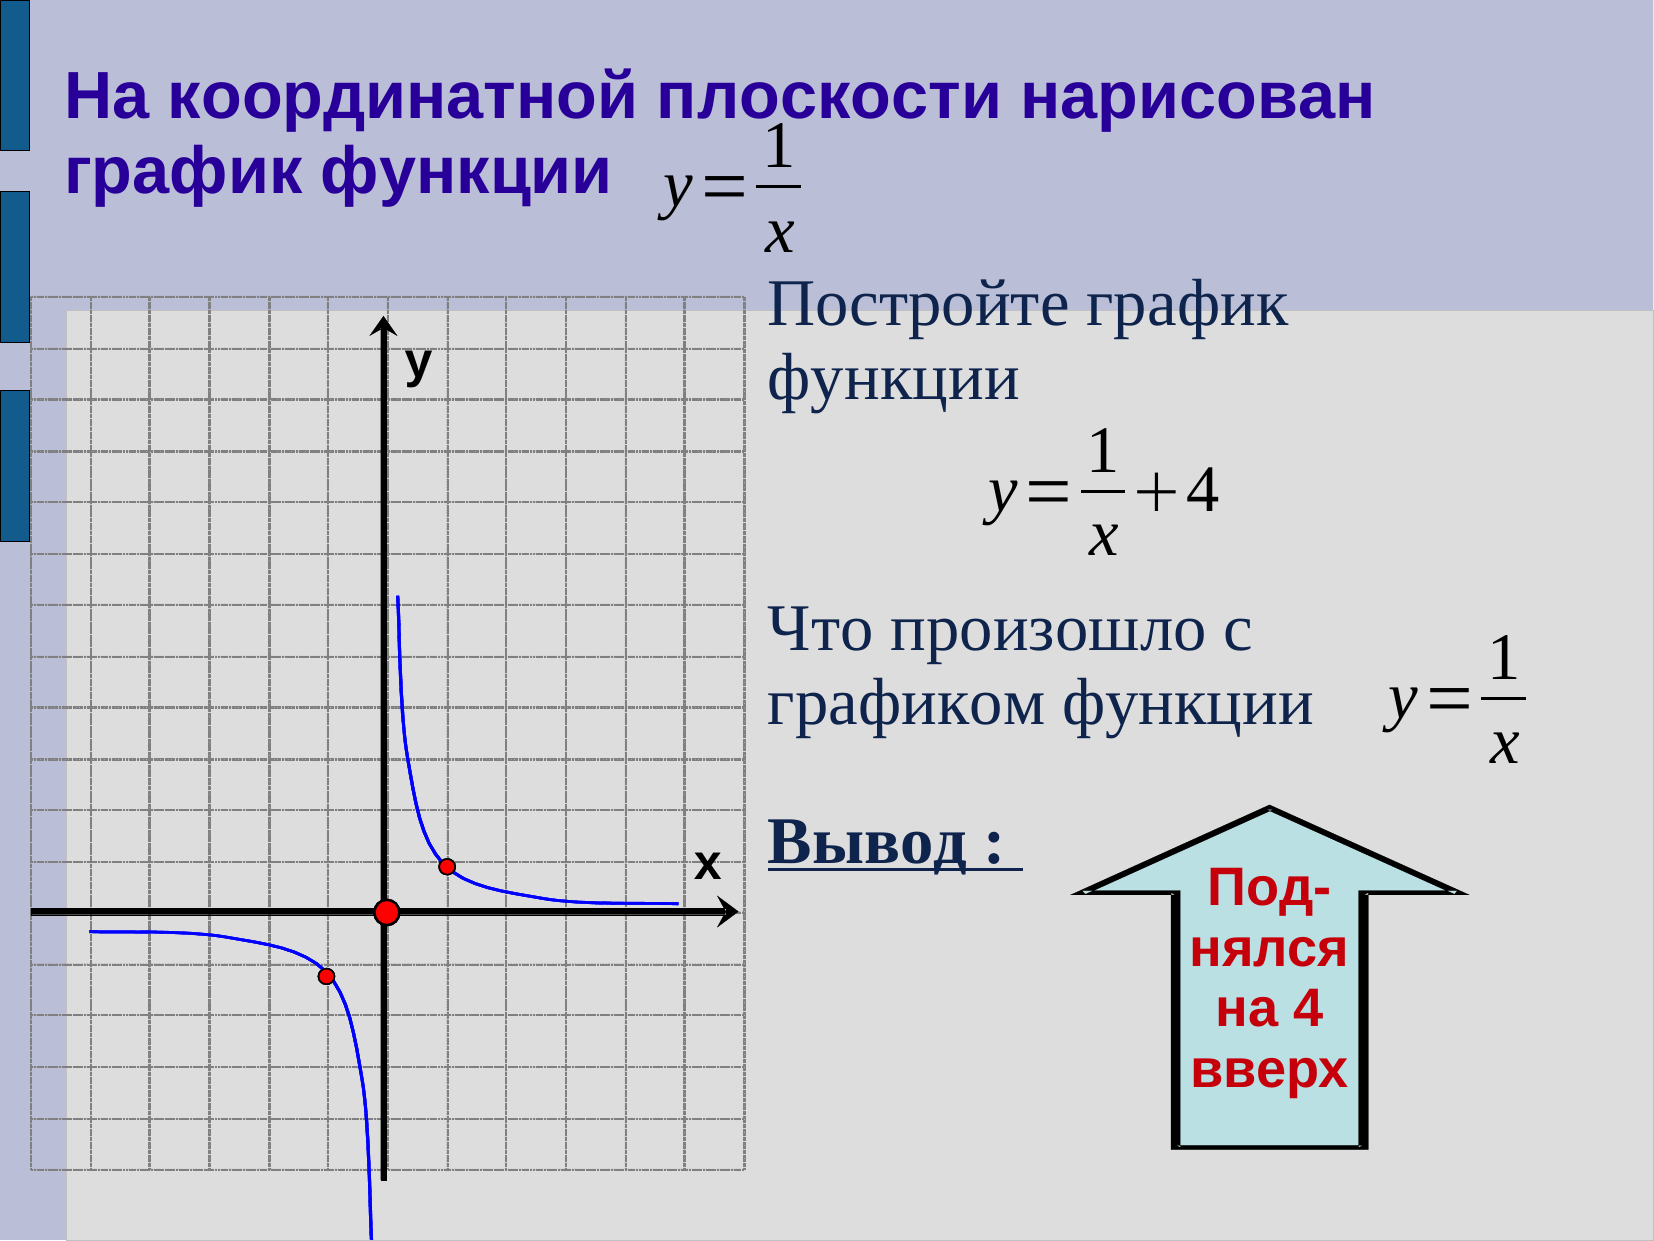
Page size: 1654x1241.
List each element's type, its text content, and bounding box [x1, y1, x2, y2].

text_box у [389, 324, 447, 397]
chart [649, 108, 811, 267]
title На координатной плоскости нарисован график функции [64, 29, 1477, 237]
text_box Что произошло с графиком функции [767, 590, 1329, 739]
chart [1374, 620, 1536, 778]
text_box Вывод : [767, 769, 1063, 914]
picture [1062, 803, 1477, 1152]
subtitle Постройте график функции [767, 265, 1300, 414]
text_box х [679, 826, 737, 899]
picture [29, 295, 761, 1241]
chart [974, 413, 1226, 571]
